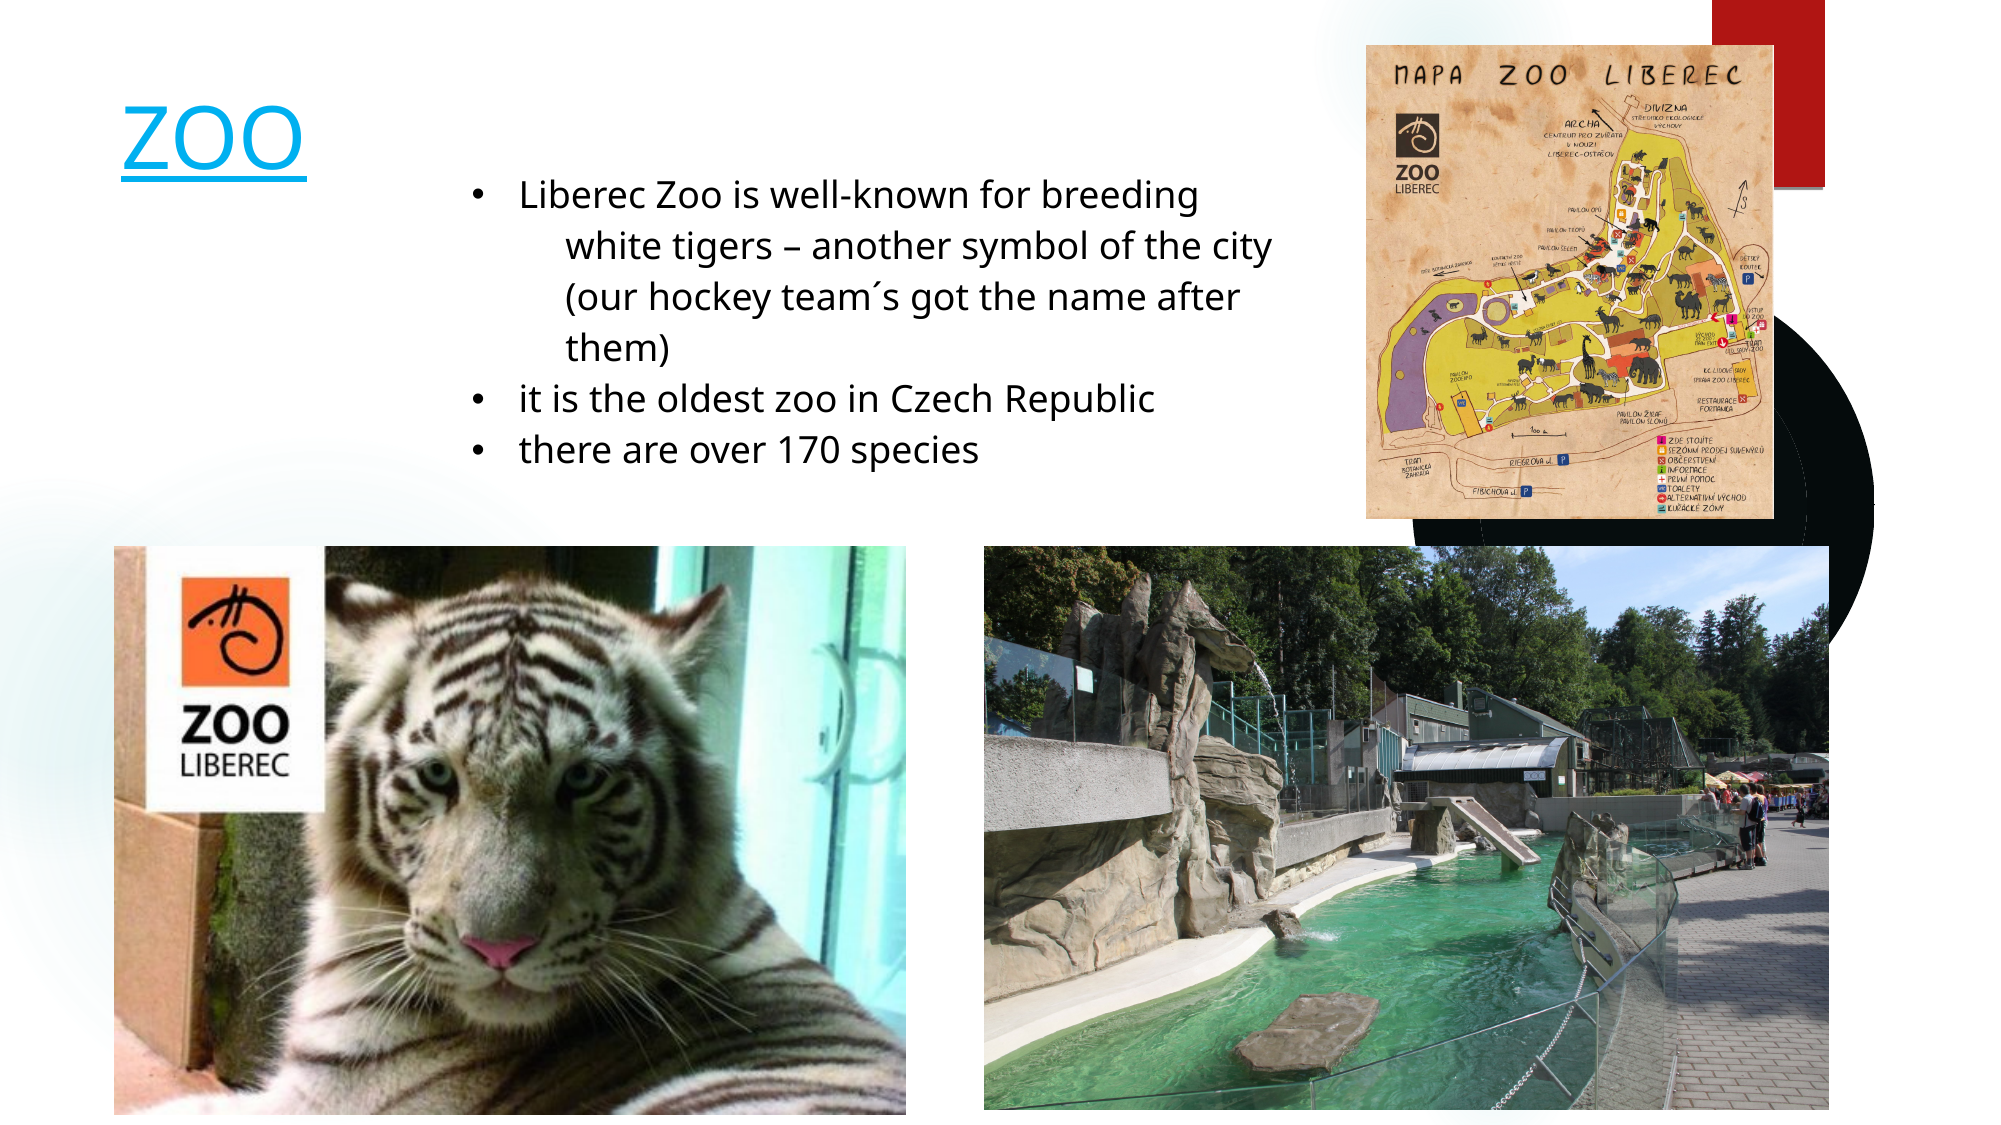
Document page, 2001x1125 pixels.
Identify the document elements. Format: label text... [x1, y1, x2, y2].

picture [984, 546, 1829, 1110]
picture [114, 546, 906, 1115]
picture [1366, 46, 1774, 519]
text_box Liberec Zoo is well-known for breeding white tigers – another symbol of the city (our hockey team´s got the name after them) it is the oldest zoo in Czech Republic there are over 170 species [456, 160, 1314, 474]
title ZOO [106, 74, 1366, 305]
